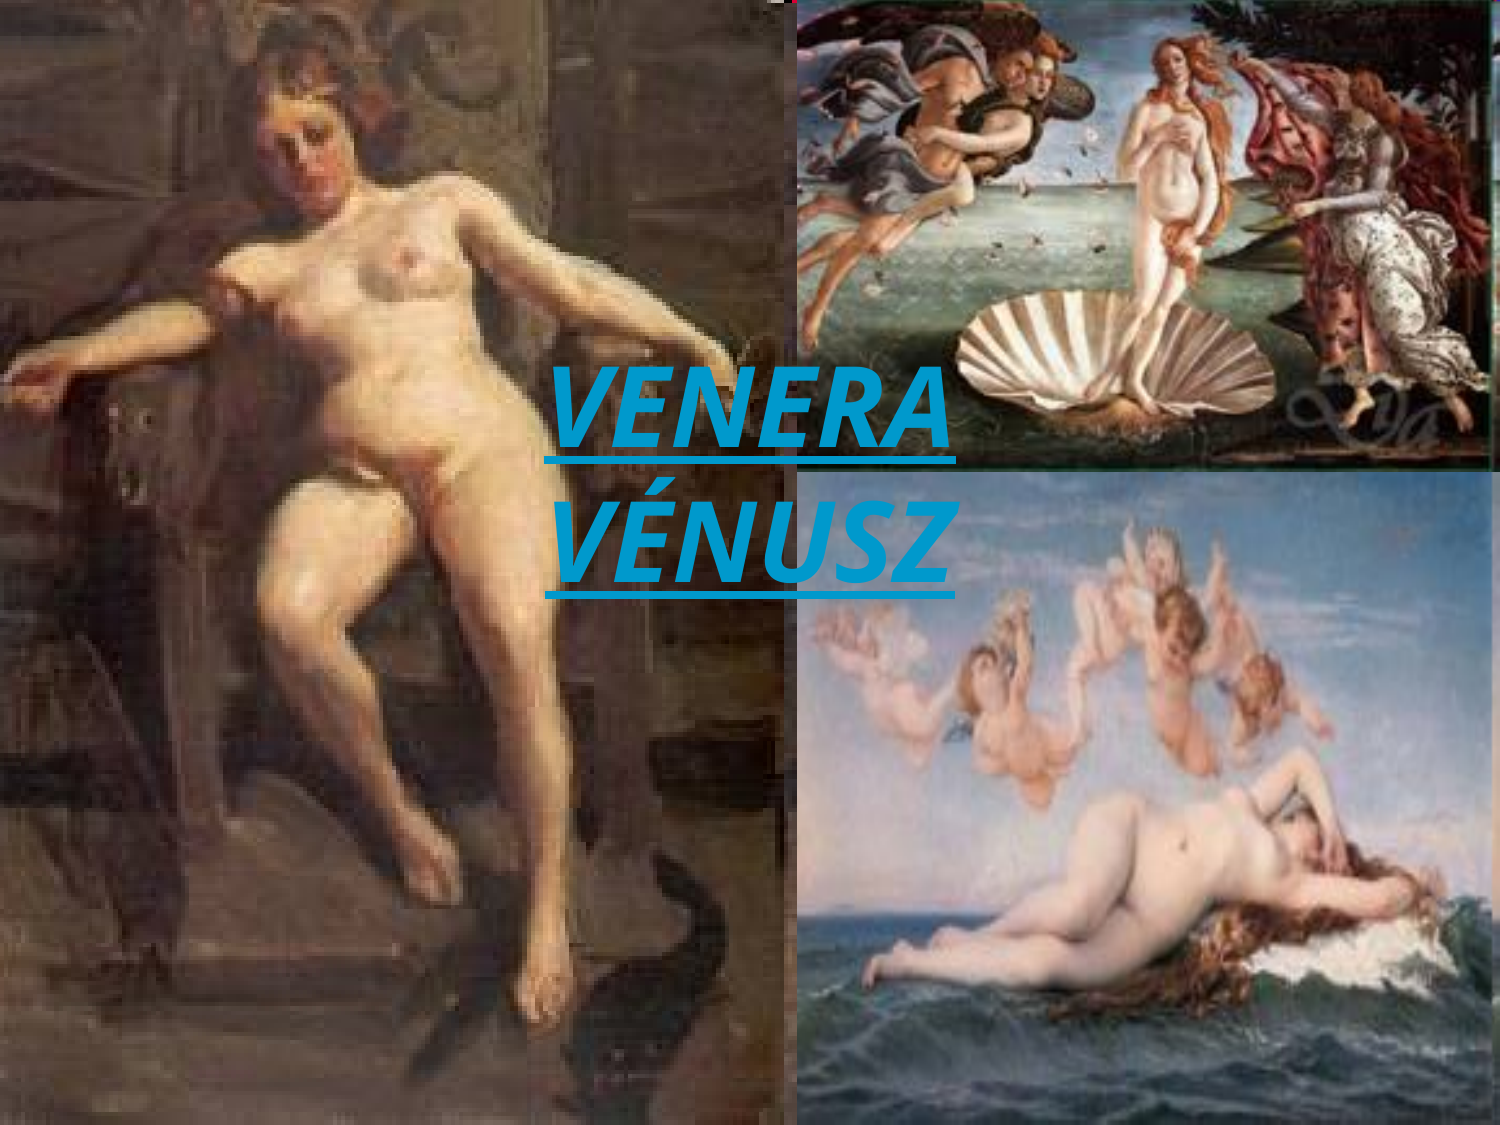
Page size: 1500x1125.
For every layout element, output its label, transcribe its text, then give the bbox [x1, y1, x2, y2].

picture [0, 0, 1500, 1125]
title VENERA VÉNUSZ [112, 349, 1388, 591]
